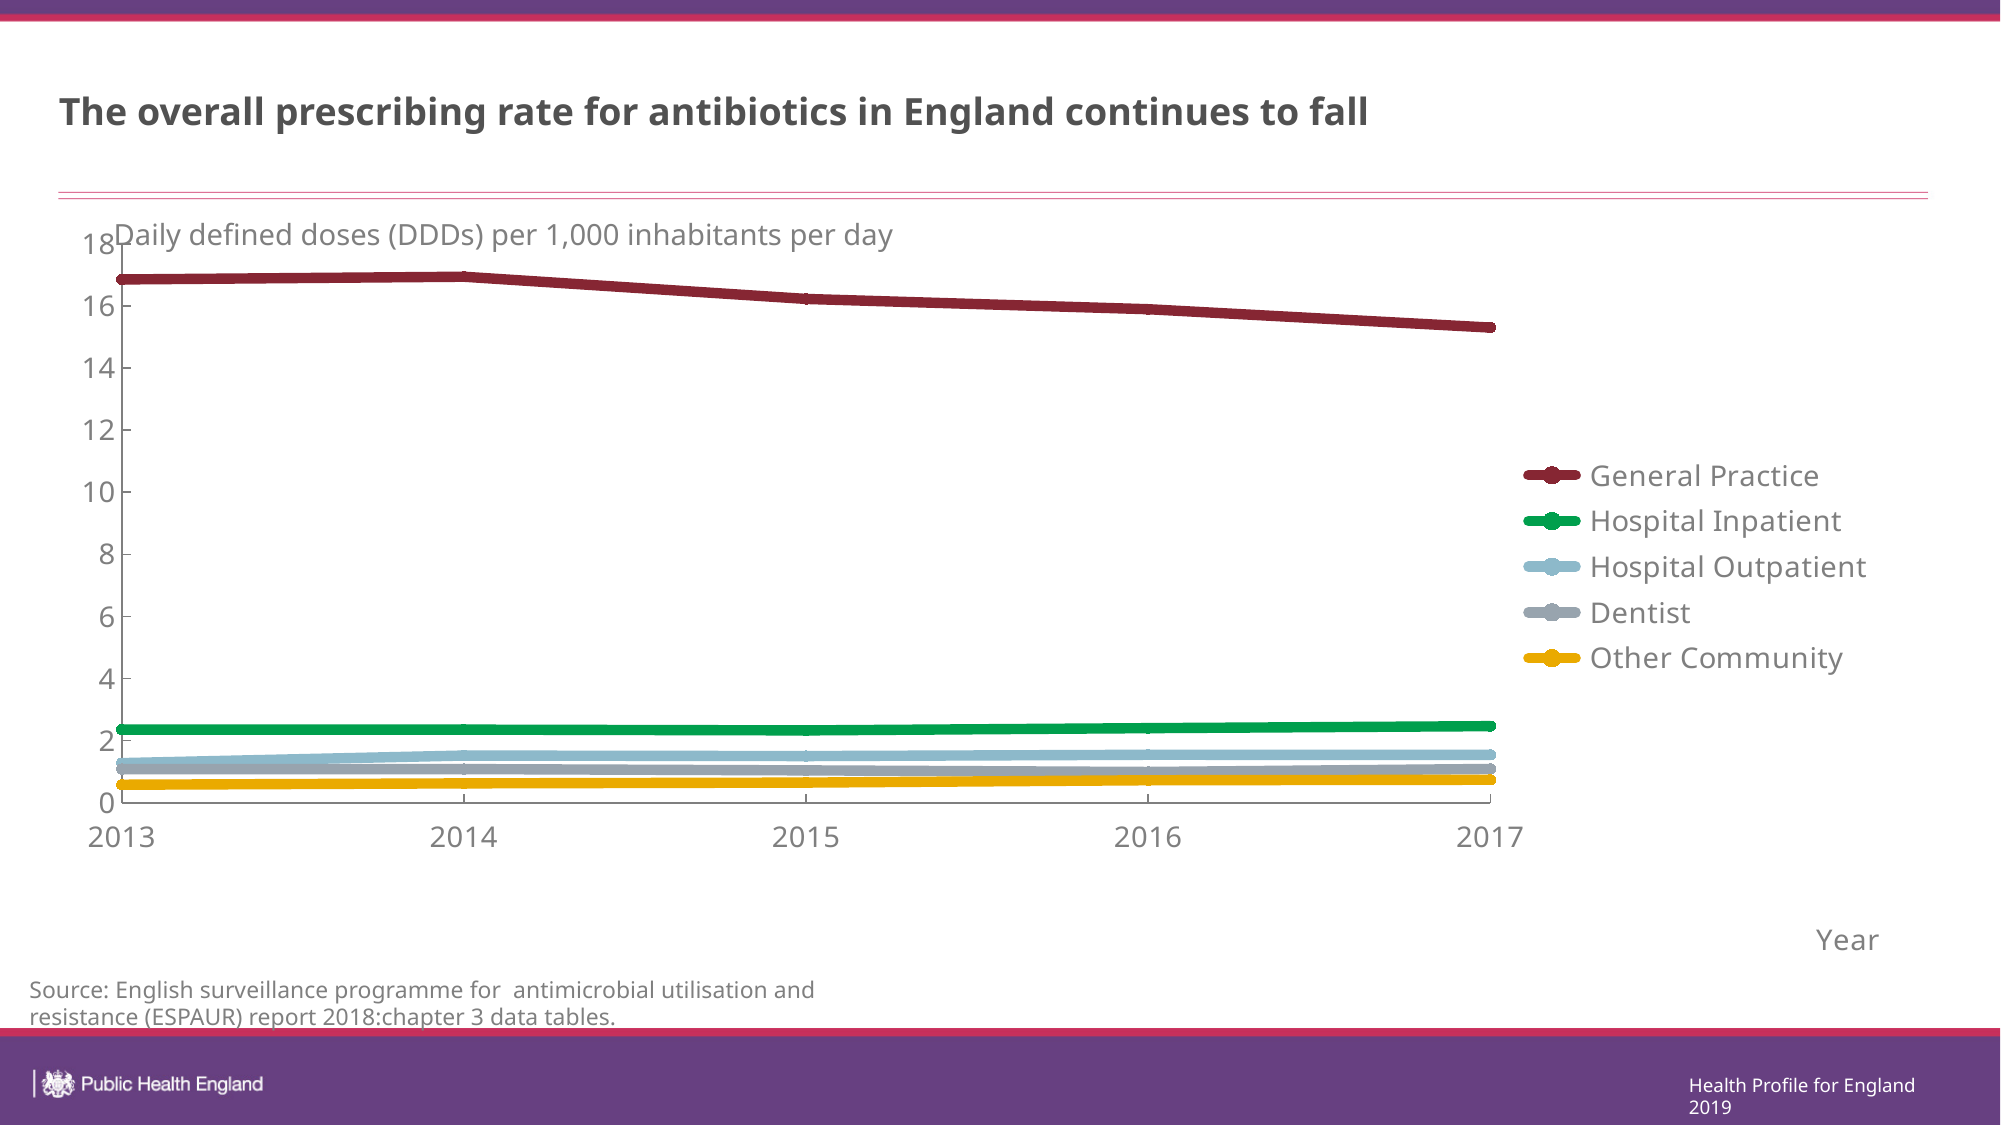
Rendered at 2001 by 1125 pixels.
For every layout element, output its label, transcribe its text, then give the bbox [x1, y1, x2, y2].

title The overall prescribing rate for antibiotics in England continues to fall [43, 50, 1934, 176]
text_box Daily defined doses (DDDs) per 1,000 inhabitants per day [98, 208, 982, 267]
chart [43, 208, 1934, 968]
text_box Health Profile for England 2019 [1673, 1065, 1978, 1105]
text_box Source: English surveillance programme for antimicrobial utilisation and resistance (ESPAUR) report 2018:chapter 3 data tables. [14, 967, 907, 1039]
